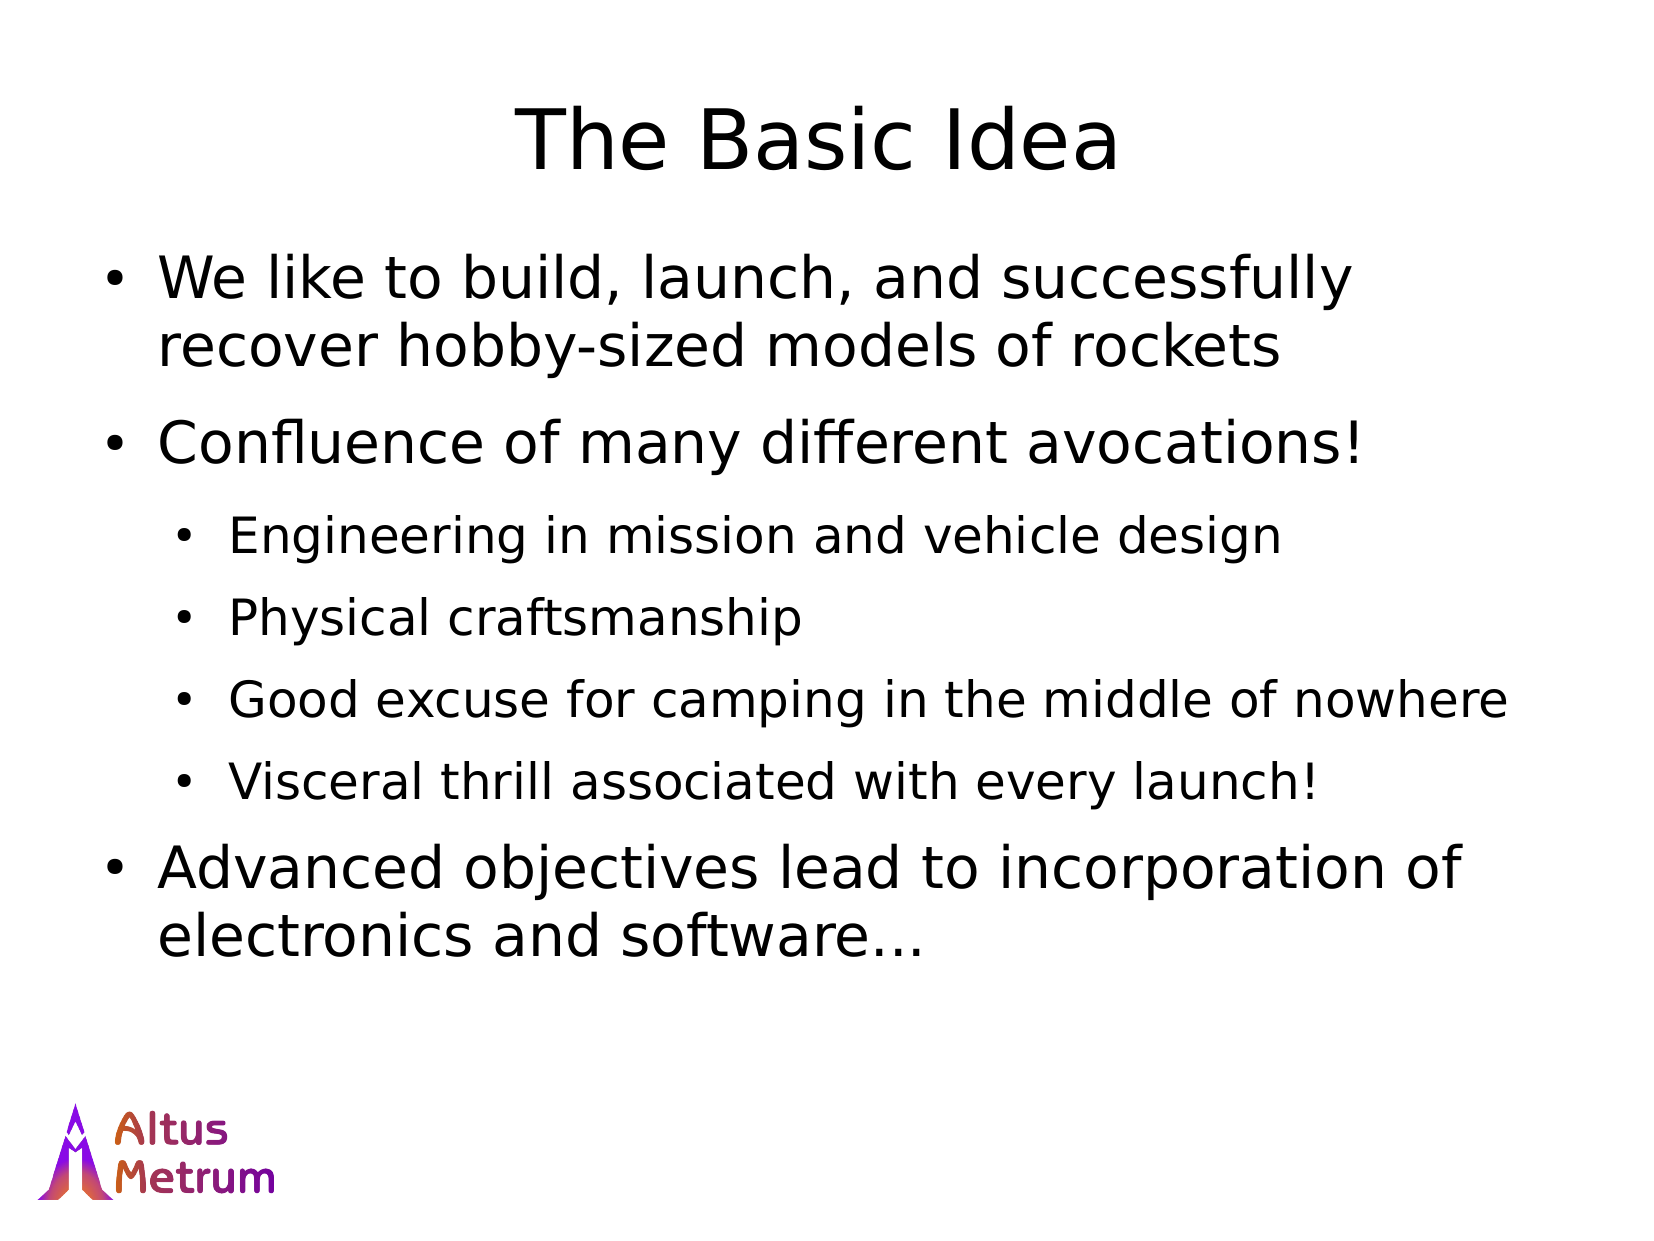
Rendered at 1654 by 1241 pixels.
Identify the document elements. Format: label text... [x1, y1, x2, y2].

picture [37, 1103, 274, 1200]
title The Basic Idea [75, 37, 1564, 245]
list We like to build, launch, and successfully recover hobby-sized models of rockets Confluence of many different avocations! Engineering in mission and vehicle design Physical craftsmanship Good excuse for camping in the middle of nowhere Visceral thrill associated with every launch! Advanced objectives lead to incorporation of electronics and software... [86, 244, 1576, 1064]
